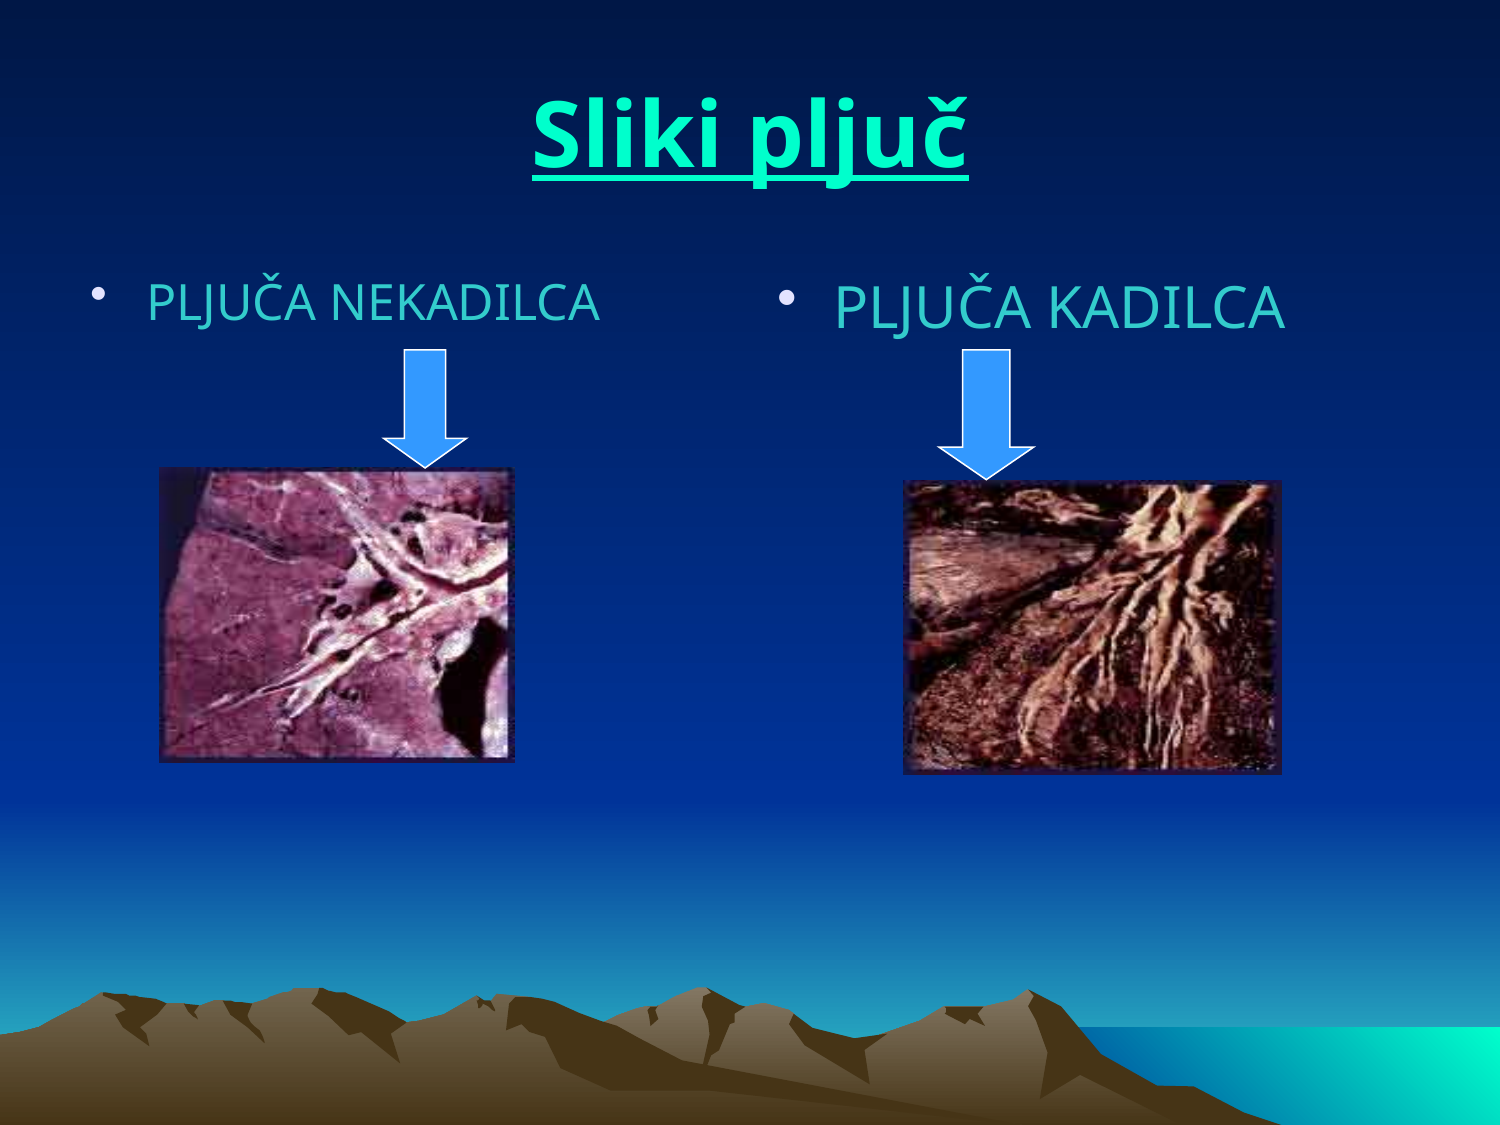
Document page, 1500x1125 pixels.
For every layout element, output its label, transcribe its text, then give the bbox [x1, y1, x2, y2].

title Sliki pljuč [75, 37, 1425, 225]
picture [159, 467, 515, 763]
picture [903, 480, 1282, 775]
text_box [383, 349, 467, 468]
text_box [939, 349, 1034, 480]
list PLJUČA KADILCA [761, 262, 1425, 1000]
list PLJUČA NEKADILCA [75, 262, 738, 1000]
